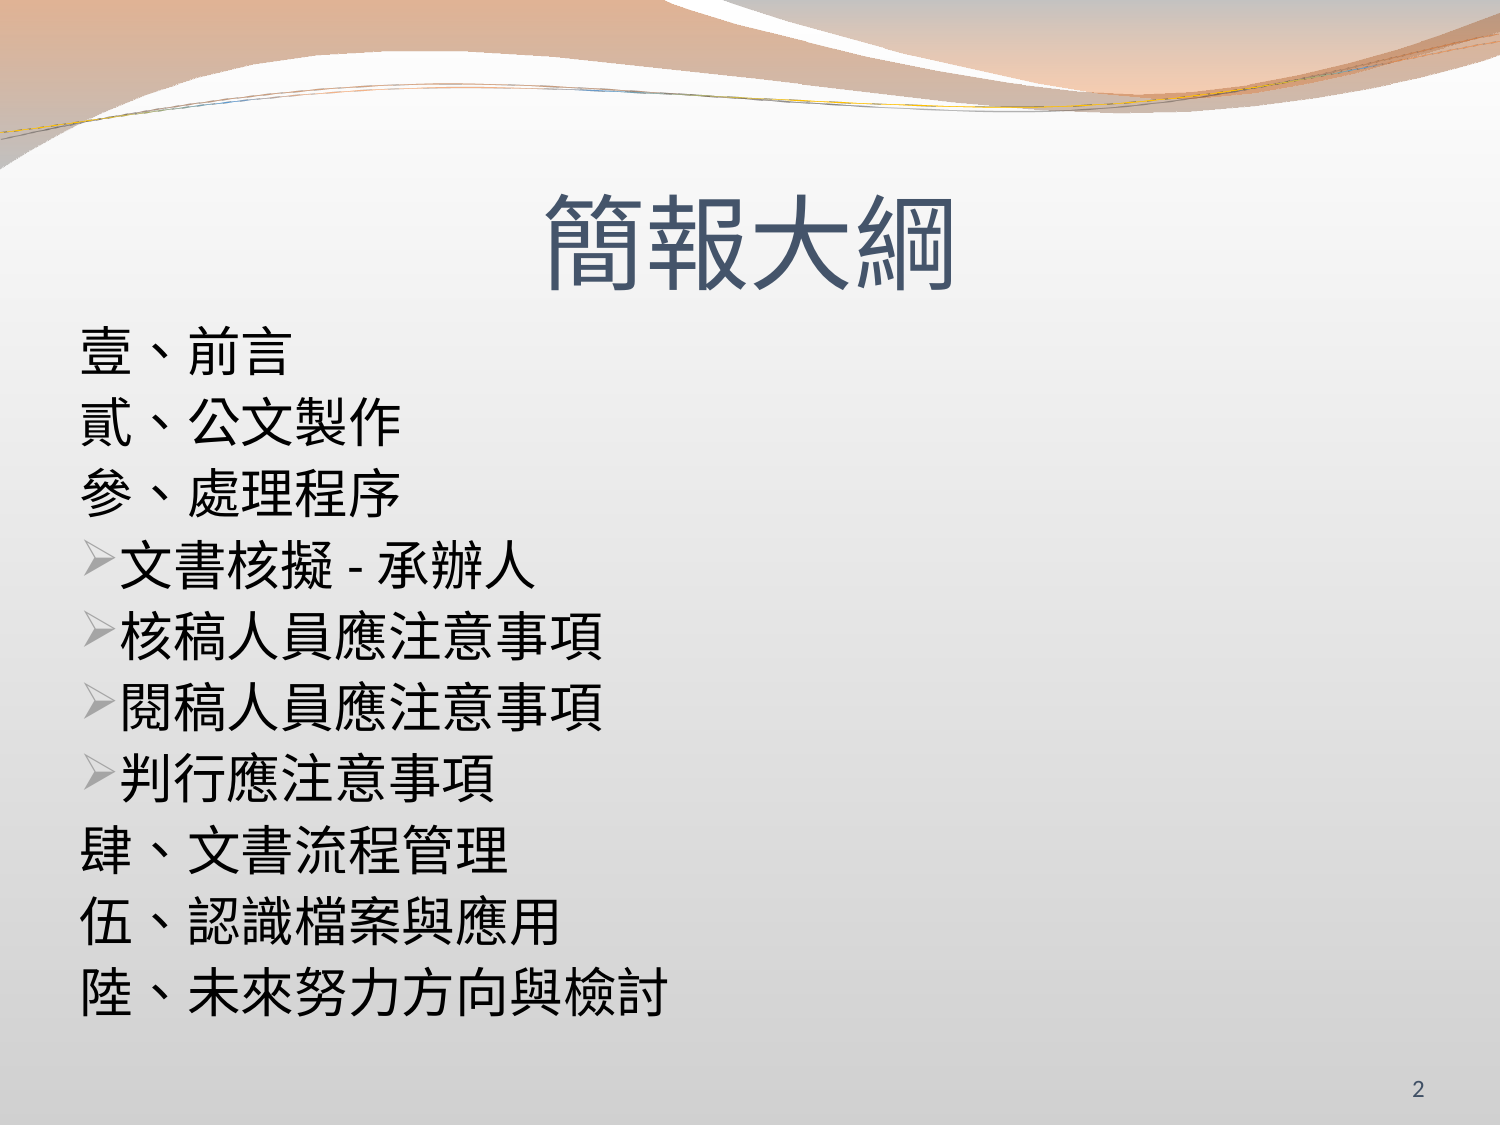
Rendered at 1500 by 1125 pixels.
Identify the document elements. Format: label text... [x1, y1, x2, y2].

title 簡報大綱 [75, 115, 1426, 304]
text_box <編號> [1299, 1042, 1426, 1103]
picture [0, 33, 1500, 140]
list 壹、前言 貳、公文製作 參、處理程序 文書核擬-承辦人 核稿人員應注意事項 閱稿人員應注意事項 判行應注意事項 肆、文書流程管理 伍、認識檔案與應用 陸、未來努力方向與檢討 [64, 317, 1415, 1038]
